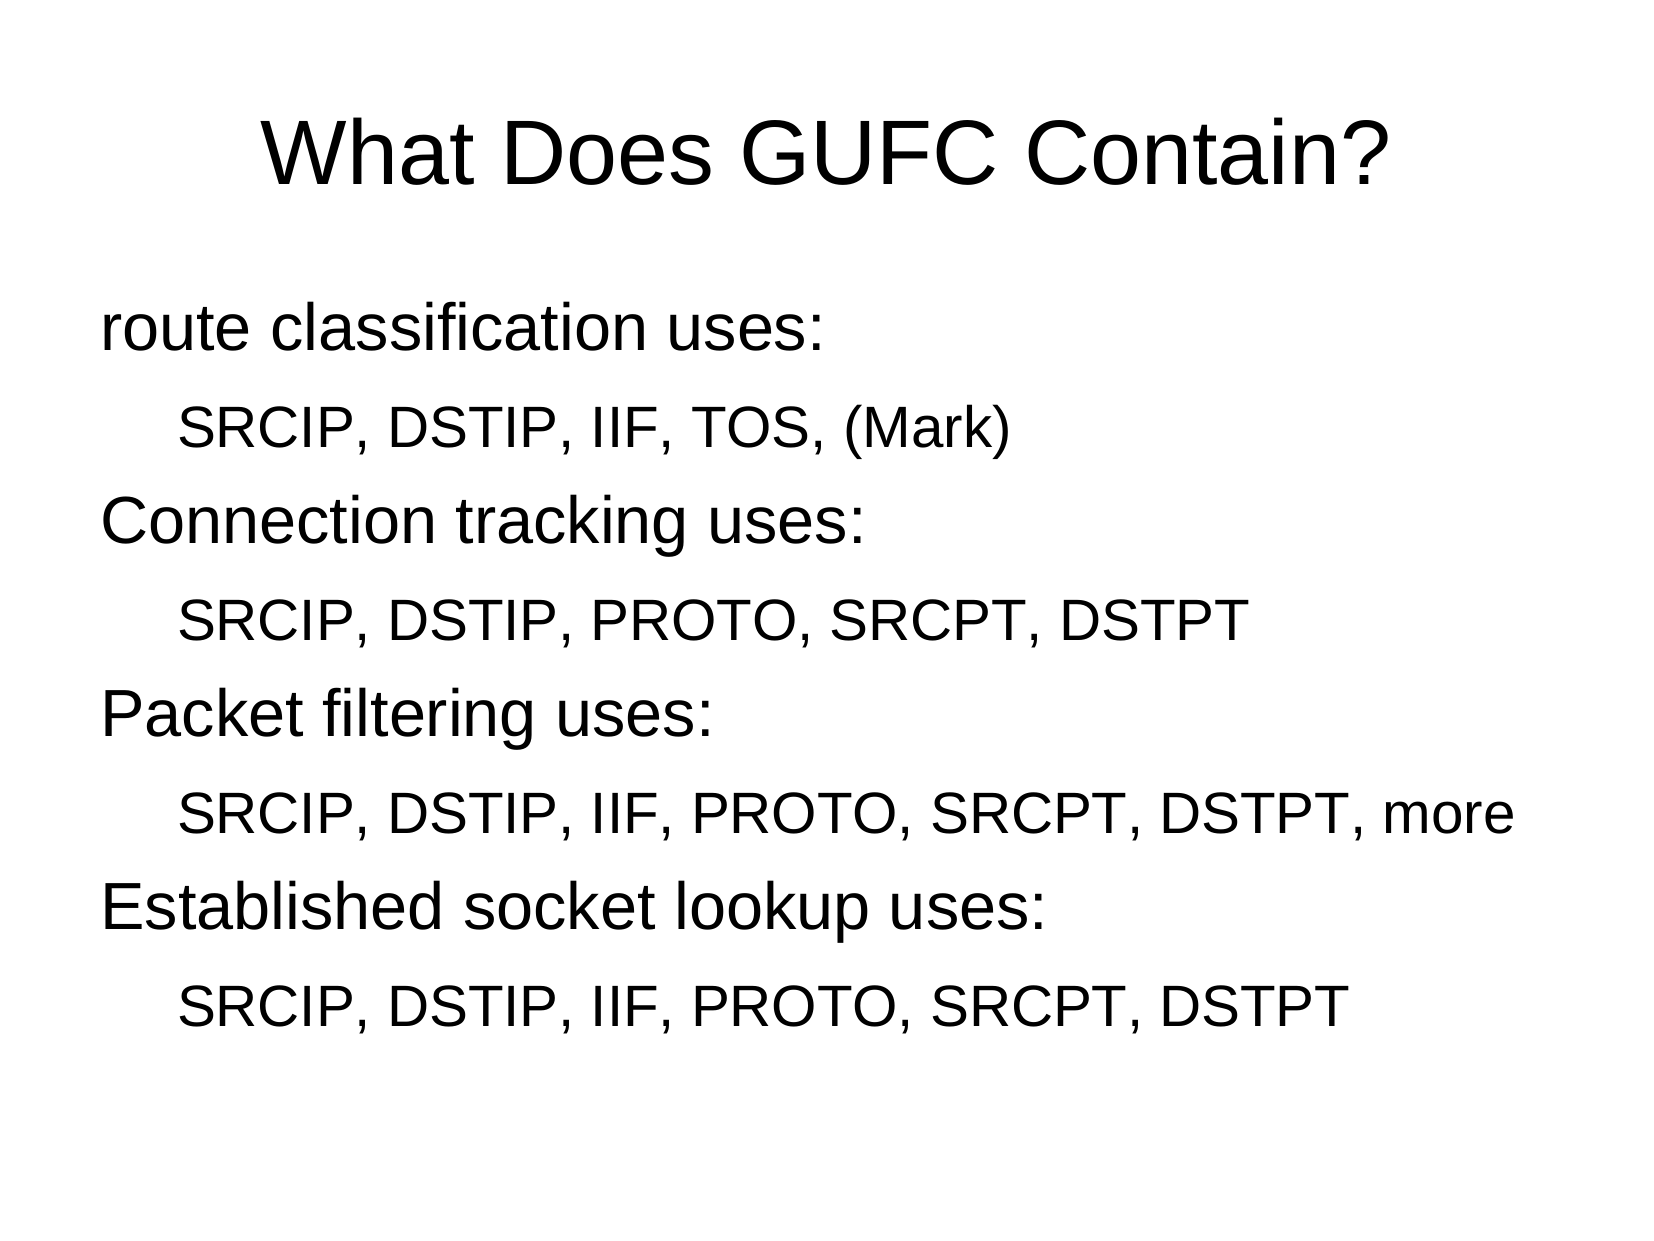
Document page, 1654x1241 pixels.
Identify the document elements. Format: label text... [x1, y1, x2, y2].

title What Does GUFC Contain? [82, 49, 1571, 257]
list route classification uses: SRCIP, DSTIP, IIF, TOS, (Mark) Connection tracking uses: SRCIP, DSTIP, PROTO, SRCPT, DSTPT Packet filtering uses: SRCIP, DSTIP, IIF, PROTO, SRCPT, DSTPT, more Established socket lookup uses: SRCIP, DSTIP, IIF, PROTO, SRCPT, DSTPT [82, 290, 1571, 1109]
